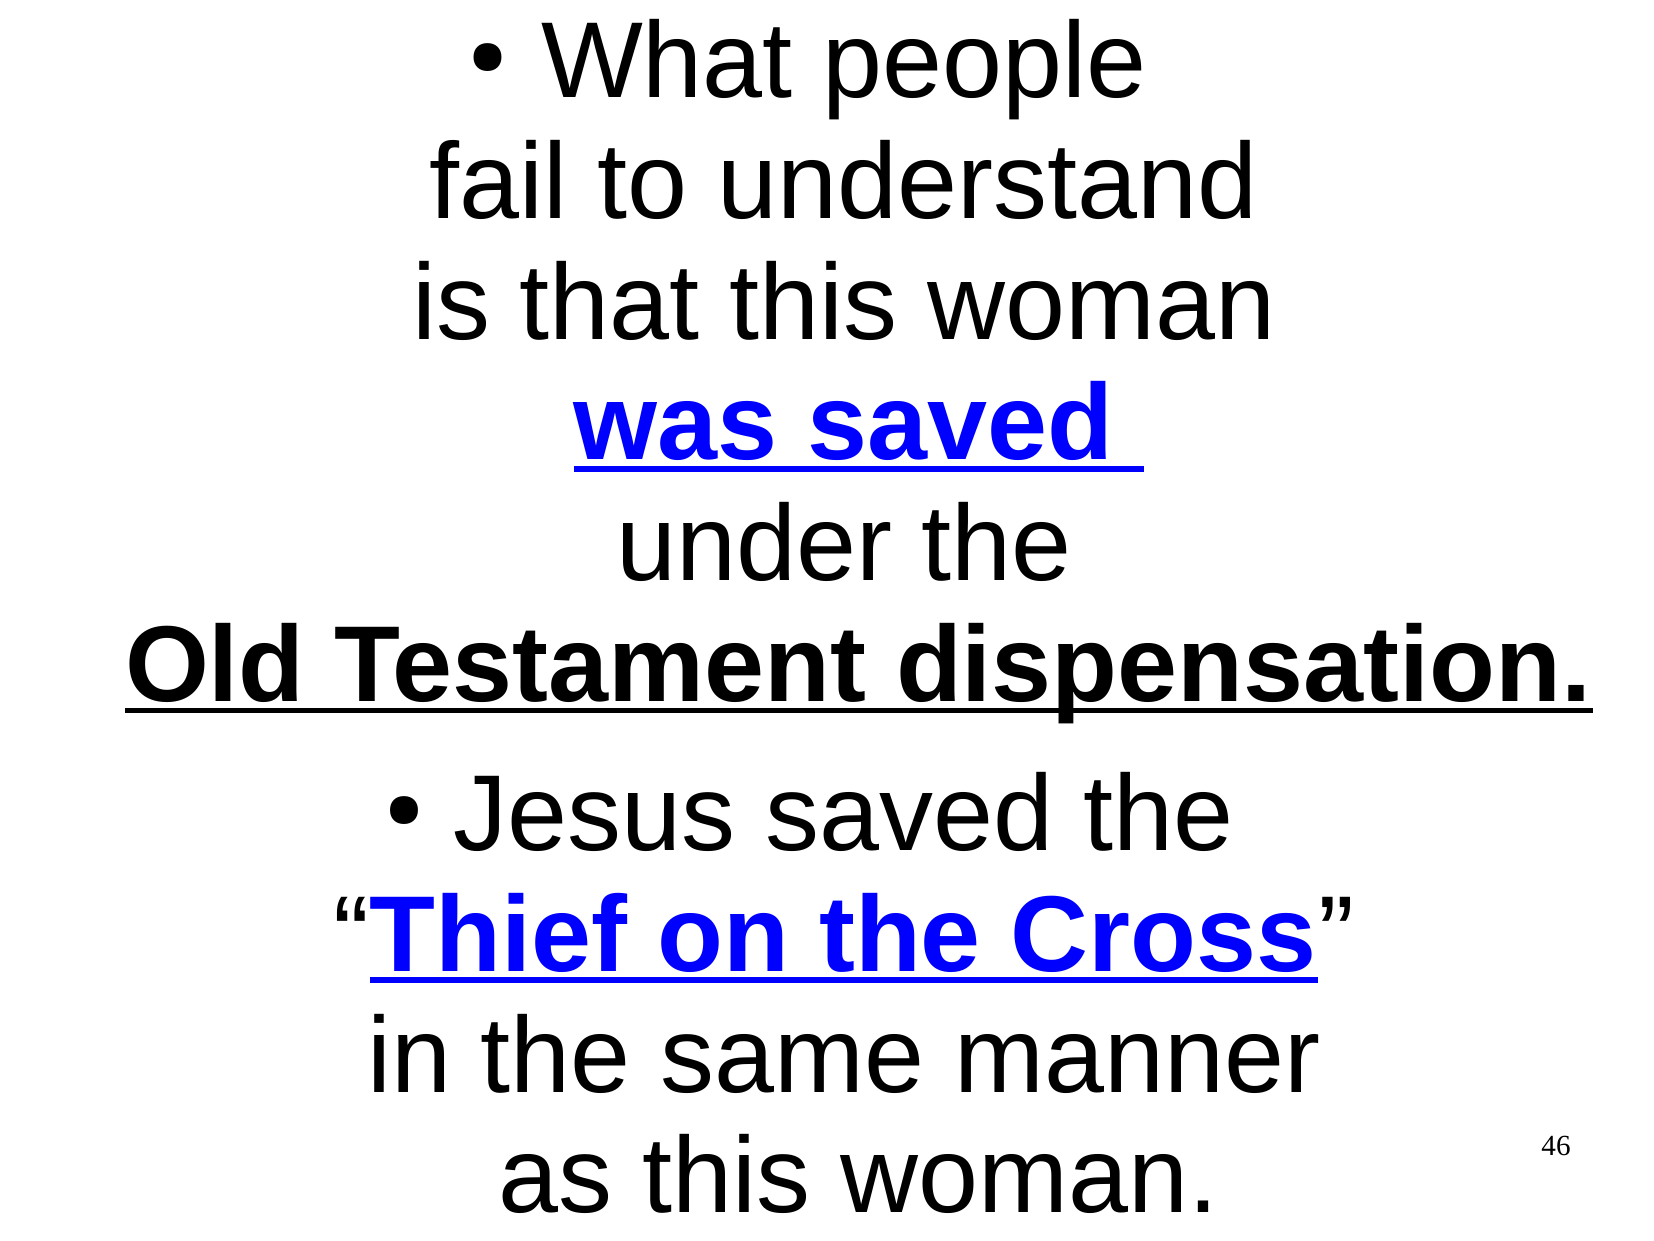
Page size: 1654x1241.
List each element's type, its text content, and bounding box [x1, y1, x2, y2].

list What people fail to understand is that this woman was saved under the Old Testament dispensation. Jesus saved the “Thief on the Cross” in the same manner as this woman. [0, 0, 1651, 1238]
